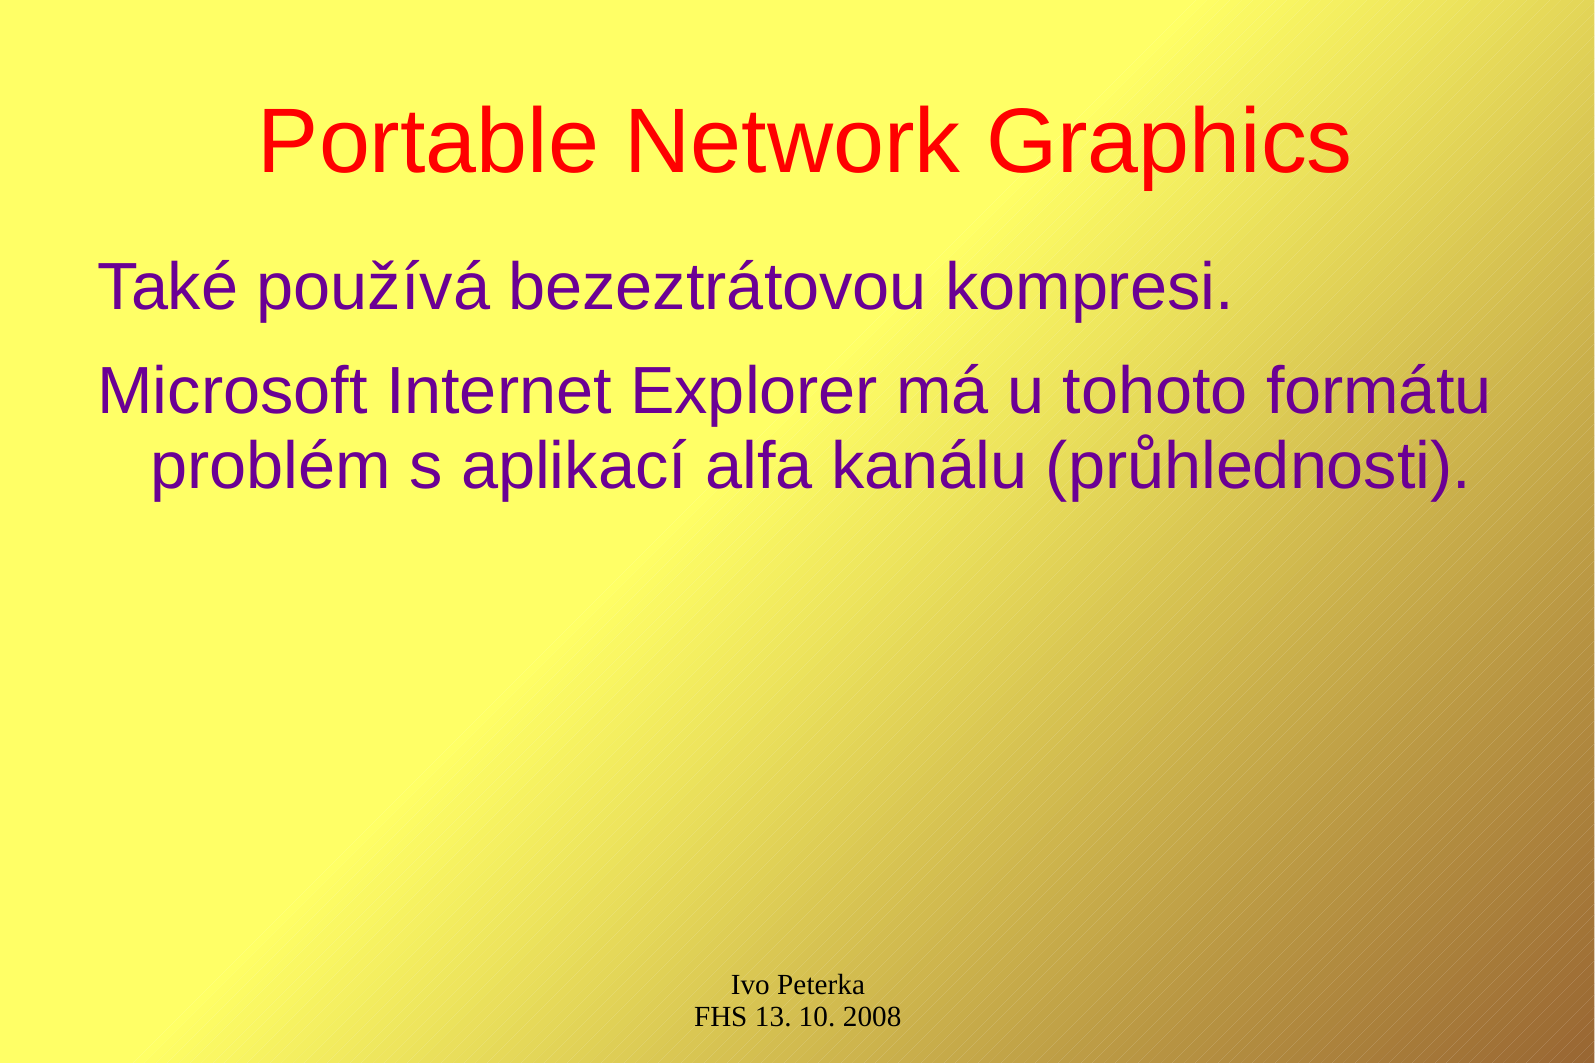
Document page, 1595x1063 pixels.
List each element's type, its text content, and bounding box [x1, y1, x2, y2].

list Také používá bezeztrátovou kompresi. Microsoft Internet Explorer má u tohoto formátu problém s aplikací alfa kanálu (průhlednosti). [79, 248, 1515, 936]
title Portable Network Graphics [88, 59, 1524, 222]
